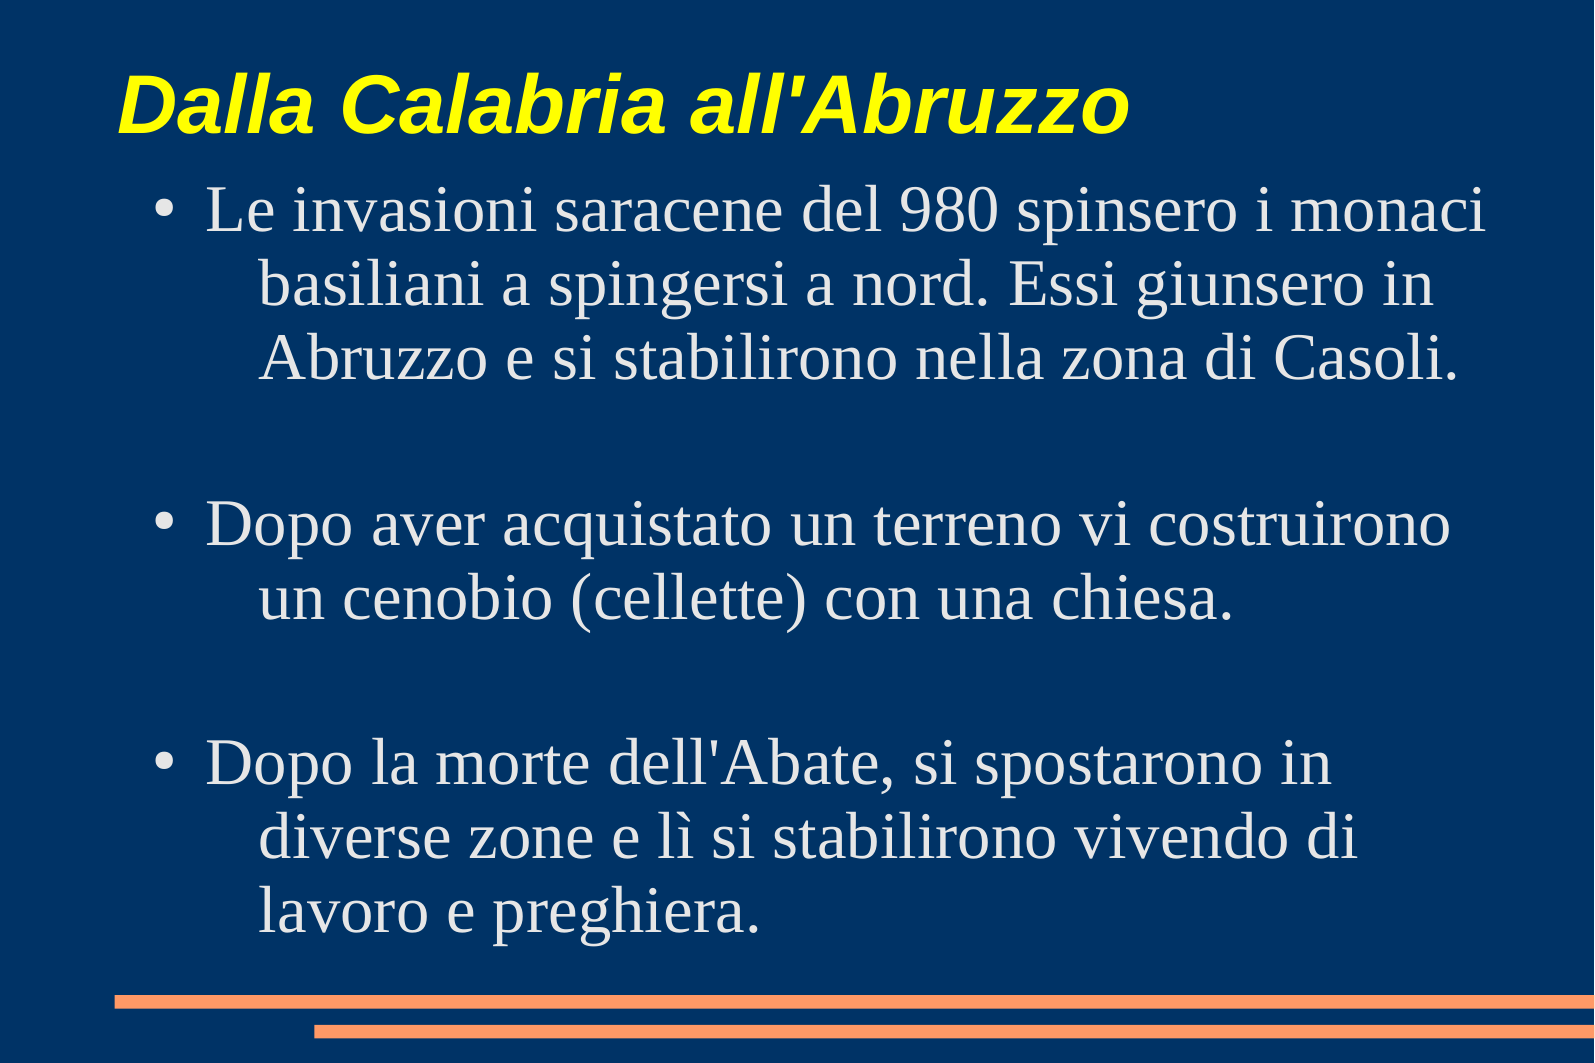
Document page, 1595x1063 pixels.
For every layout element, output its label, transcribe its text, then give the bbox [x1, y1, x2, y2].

list Le invasioni saracene del 980 spinsero i monaci basiliani a spingersi a nord. Essi giunsero in Abruzzo e si stabilirono nella zona di Casoli. Dopo aver acquistato un terreno vi costruirono un cenobio (cellette) con una chiesa. Dopo la morte dell'Abate, si spostarono in diverse zone e lì si stabilirono vivendo di lavoro e preghiera. [117, 172, 1505, 948]
title Dalla Calabria all'Abruzzo [117, 16, 1479, 172]
